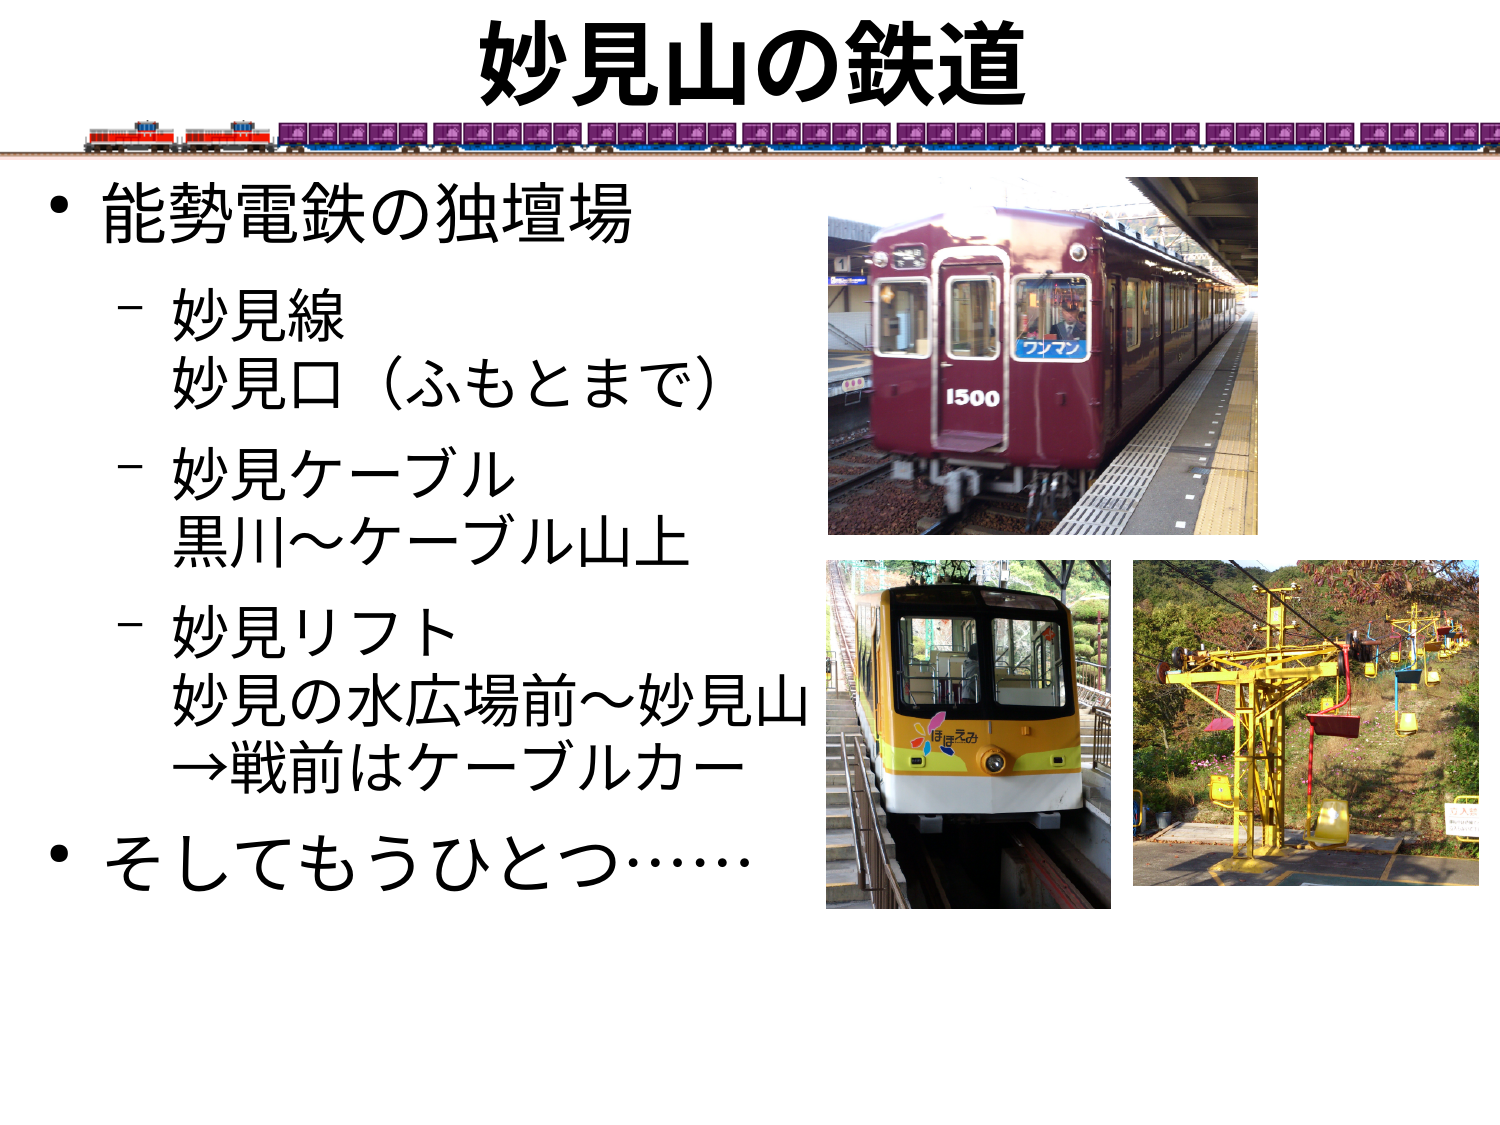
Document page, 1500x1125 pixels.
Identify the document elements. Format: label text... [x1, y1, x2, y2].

list 能勢電鉄の独壇場 妙見線 妙見口（ふもとまで） 妙見ケーブル 黒川～ケーブル山上 妙見リフト 妙見の水広場前～妙見山 →戦前はケーブルカー そしてもうひとつ…… [29, 177, 1477, 1093]
title 妙見山の鉄道 [59, 0, 1447, 128]
picture [0, 120, 1500, 160]
picture [1133, 560, 1479, 886]
picture [828, 177, 1258, 535]
picture [826, 560, 1111, 909]
